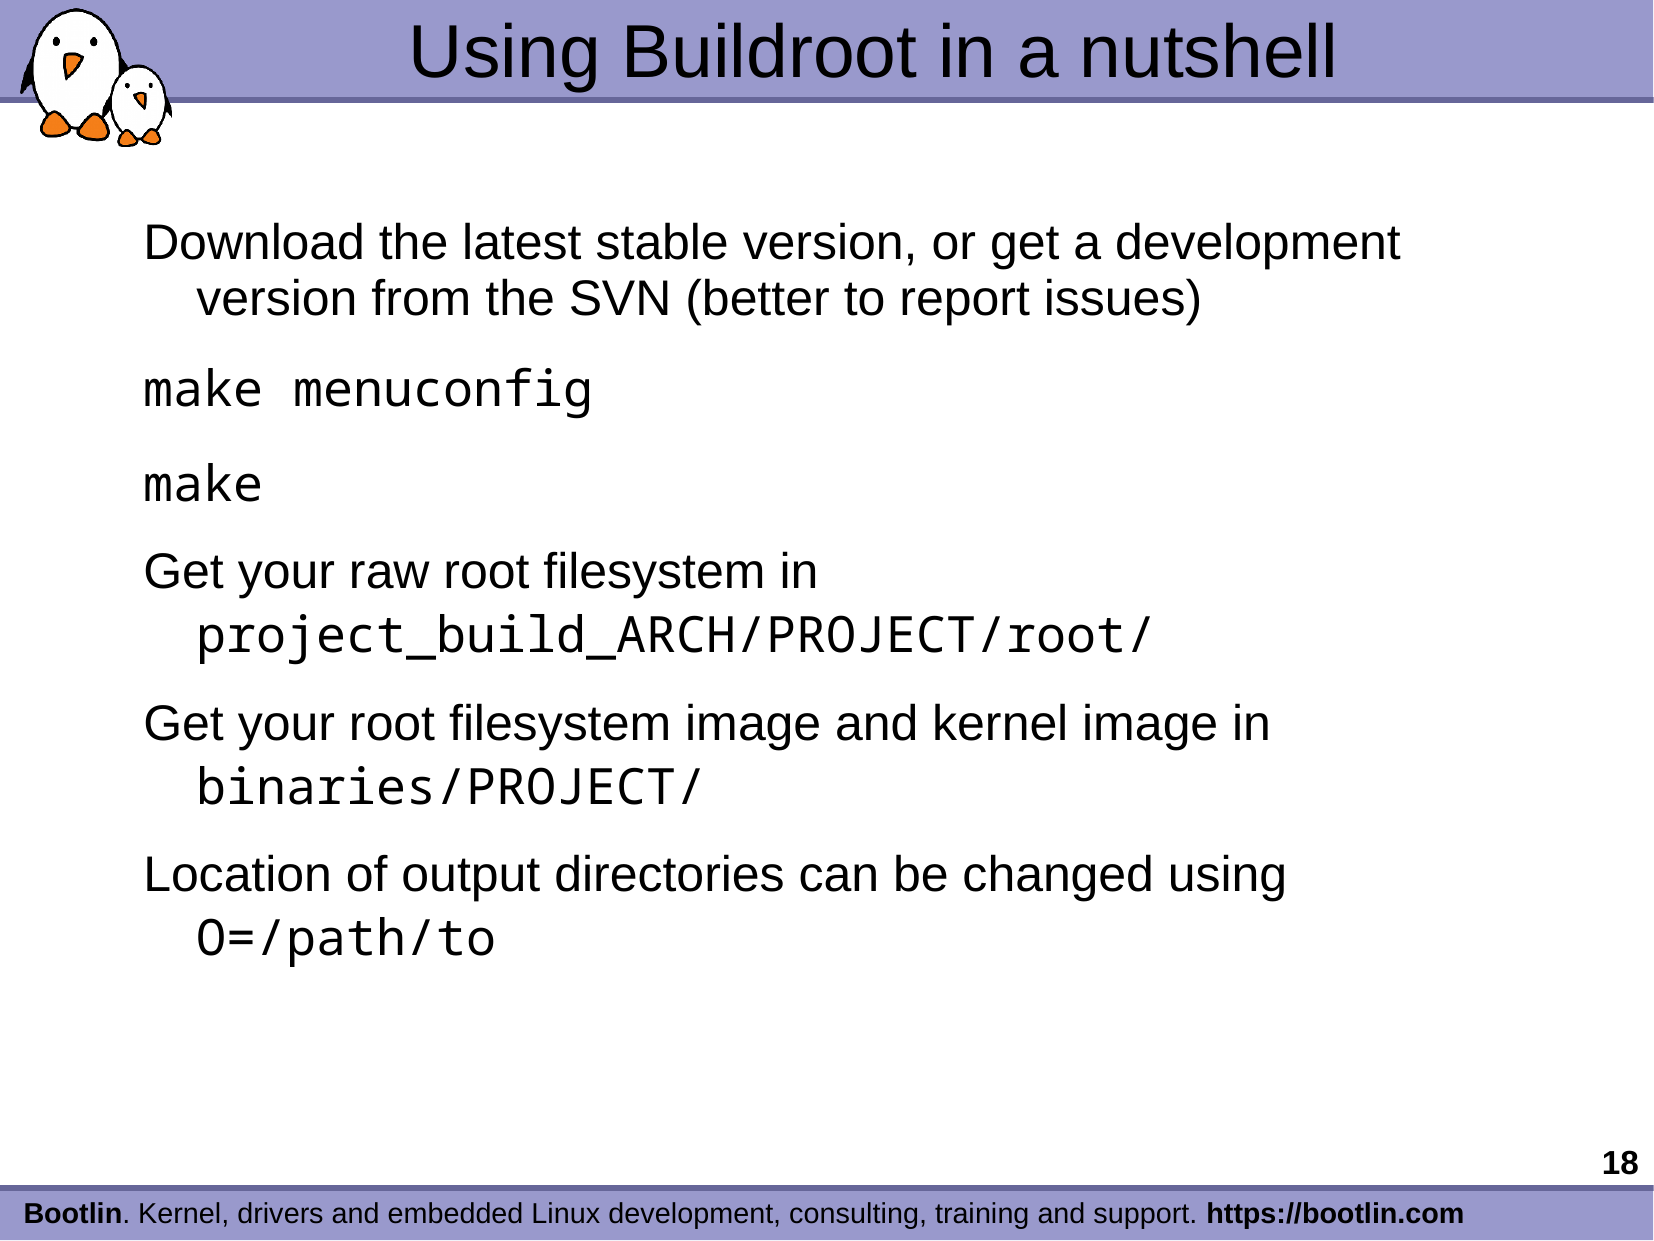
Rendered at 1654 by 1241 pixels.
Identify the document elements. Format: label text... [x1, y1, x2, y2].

picture [20, 8, 172, 147]
list Download the latest stable version, or get a development version from the SVN (better to report issues) make menuconfig make Get your raw root filesystem in project_build_ARCH/PROJECT/root/ Get your root filesystem image and kernel image in binaries/PROJECT/ Location of output directories can be changed using O=/path/to [125, 214, 1538, 1069]
title Using Buildroot in a nutshell [197, 5, 1551, 97]
